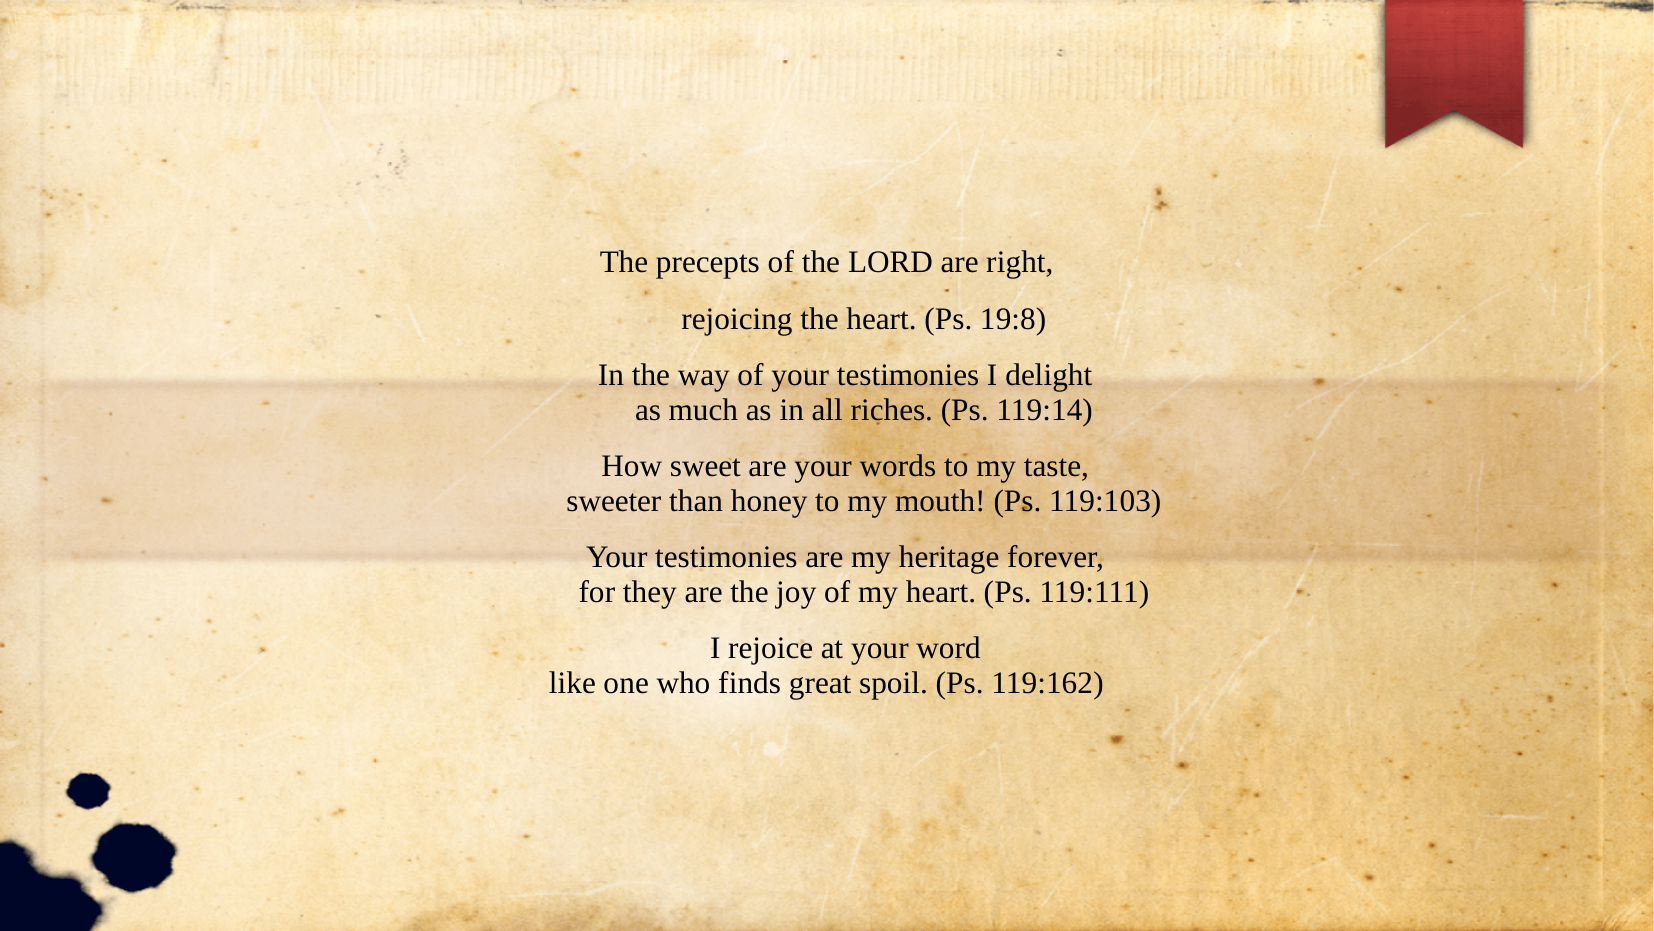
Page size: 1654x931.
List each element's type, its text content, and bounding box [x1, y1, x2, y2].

picture [0, 0, 1654, 931]
list The precepts of the Lord are right, rejoicing the heart. (Ps. 19:8) In the way of your testimonies I delight as much as in all riches. (Ps. 119:14) How sweet are your words to my taste, sweeter than honey to my mouth! (Ps. 119:103) Your testimonies are my heritage forever, for they are the joy of my heart. (Ps. 119:111) I rejoice at your word like one who finds great spoil. (Ps. 119:162) [82, 135, 1571, 811]
